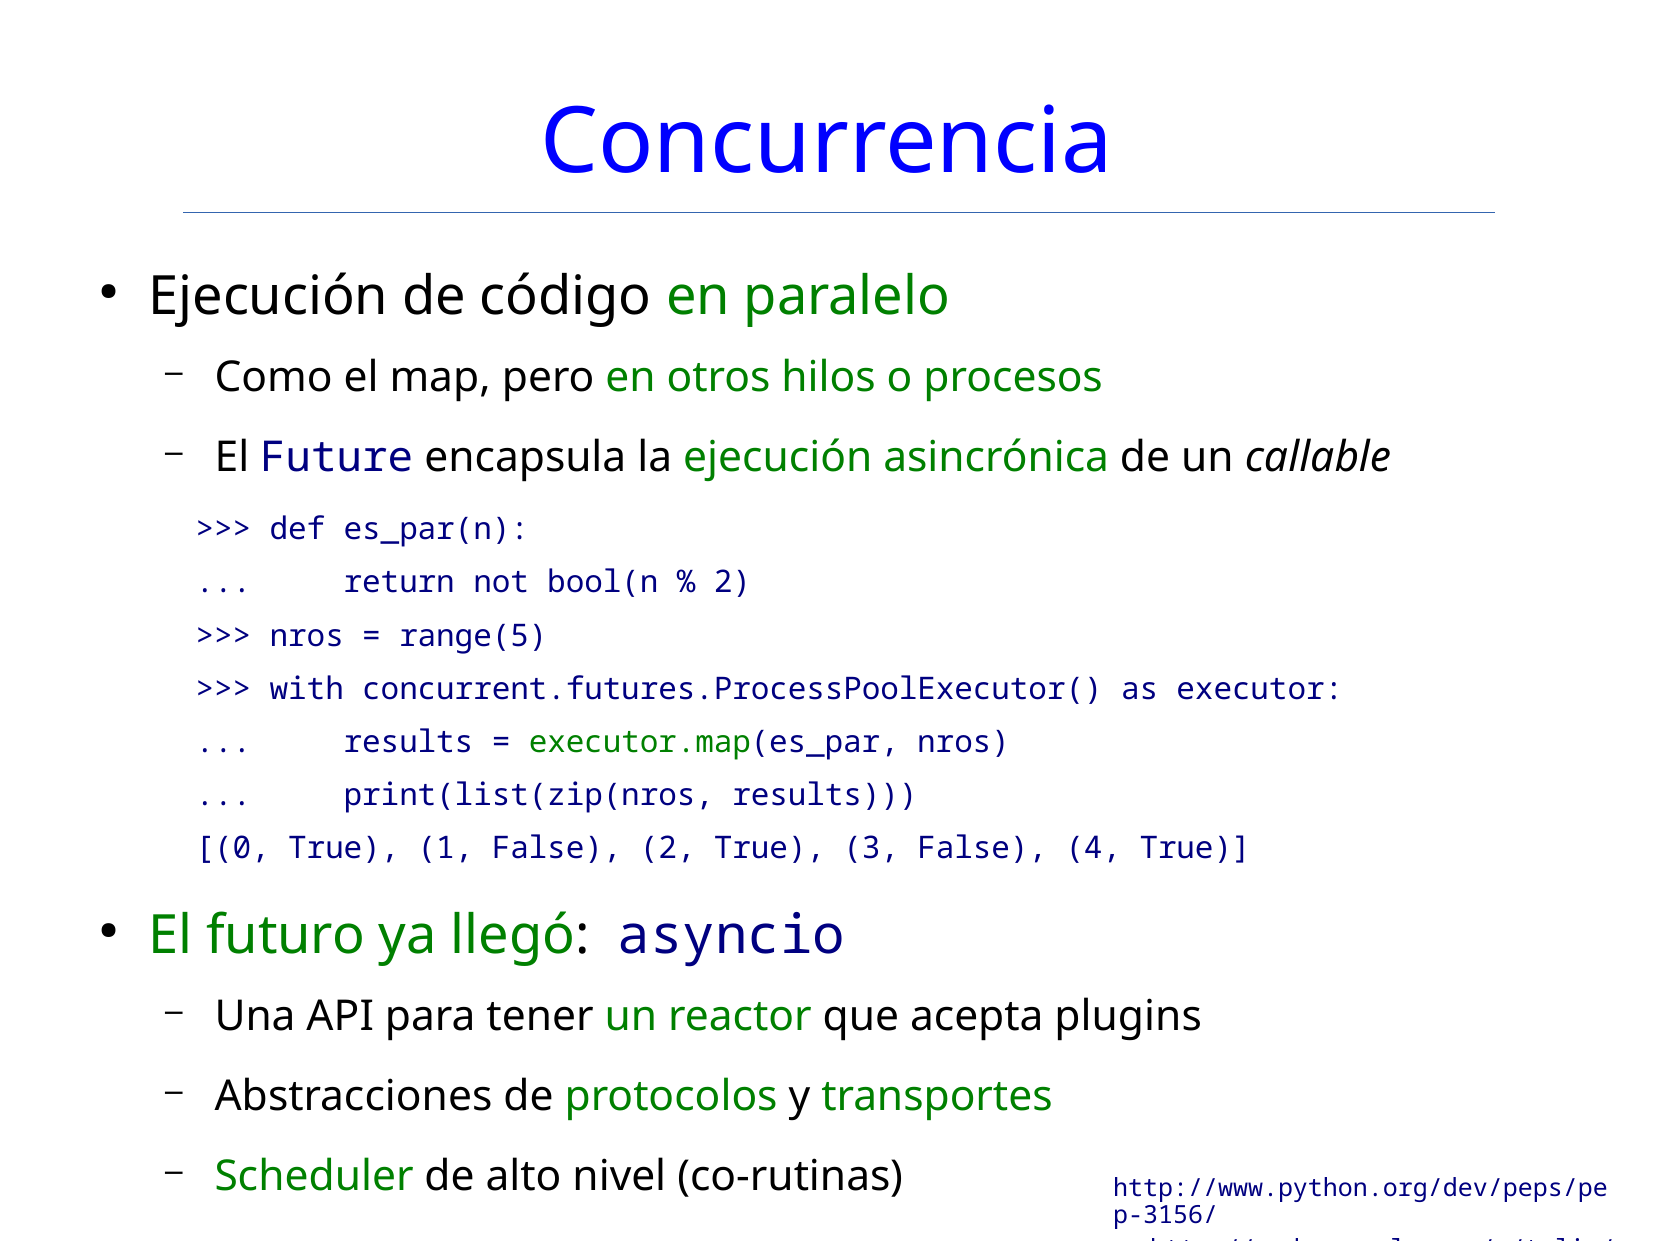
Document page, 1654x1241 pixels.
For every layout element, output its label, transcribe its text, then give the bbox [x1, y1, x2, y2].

title Concurrencia [82, 49, 1571, 225]
list Ejecución de código en paralelo Como el map, pero en otros hilos o procesos El Future encapsula la ejecución asincrónica de un callable >>> def es_par(n): ... return not bool(n % 2) >>> nros = range(5) >>> with concurrent.futures.ProcessPoolExecutor() as executor: ... results = executor.map(es_par, nros) ... print(list(zip(nros, results))) [(0, True), (1, False), (2, True), (3, False), (4, True)] El futuro ya llegó: asyncio Una API para tener un reactor que acepta plugins Abstracciones de protocolos y transportes Scheduler de alto nivel (co-rutinas) [82, 256, 1571, 1205]
text_box http://www.python.org/dev/peps/pep-3156/ http://code.google.com/p/tulip/ [1098, 1162, 1630, 1241]
